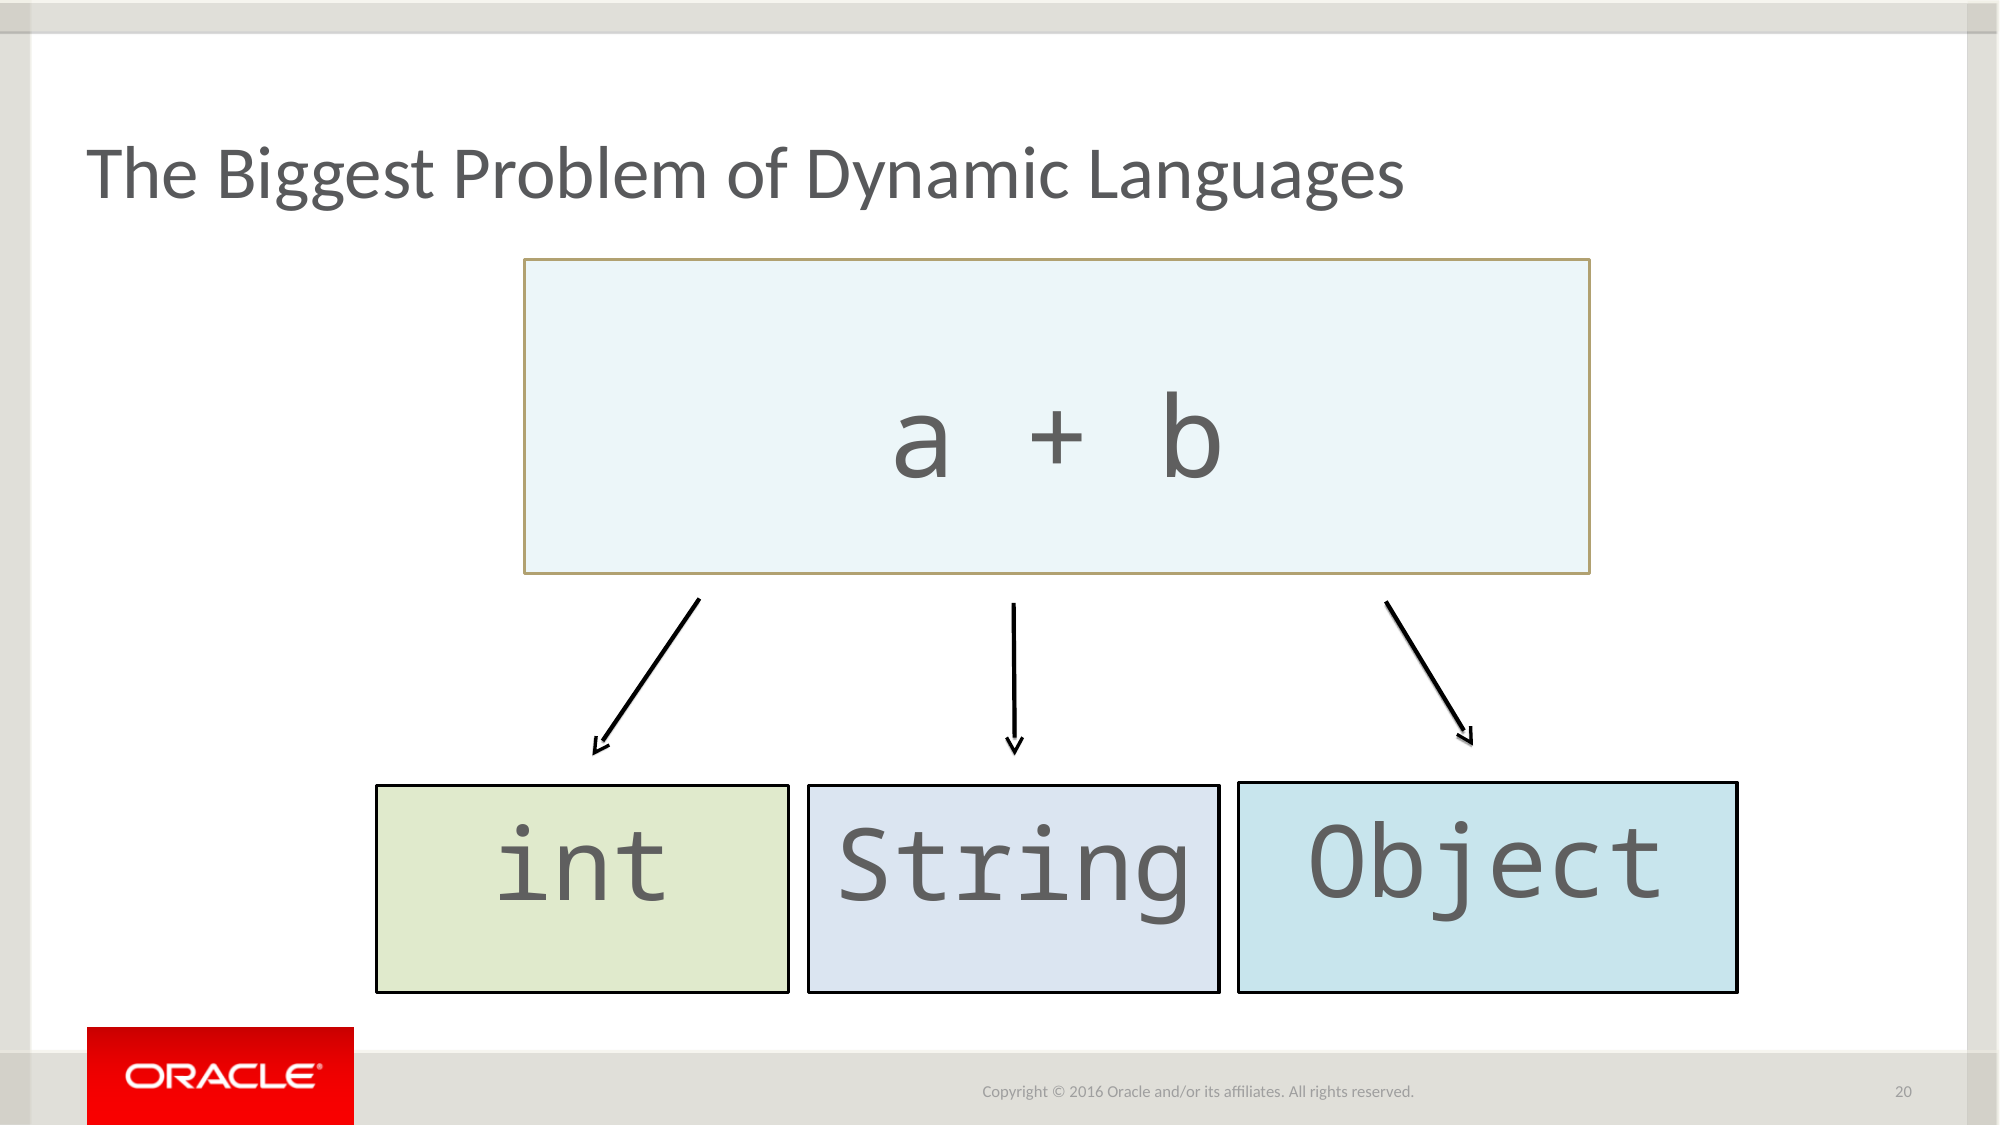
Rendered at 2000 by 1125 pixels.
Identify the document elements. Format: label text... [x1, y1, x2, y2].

text_box int [376, 785, 789, 993]
text_box <number> [1849, 1075, 1913, 1106]
text_box String [808, 785, 1219, 993]
picture [87, 1027, 354, 1125]
text_box a + b [524, 259, 1590, 574]
title The Biggest Problem of Dynamic Languages [86, 66, 1912, 213]
text_box Object [1238, 782, 1738, 993]
